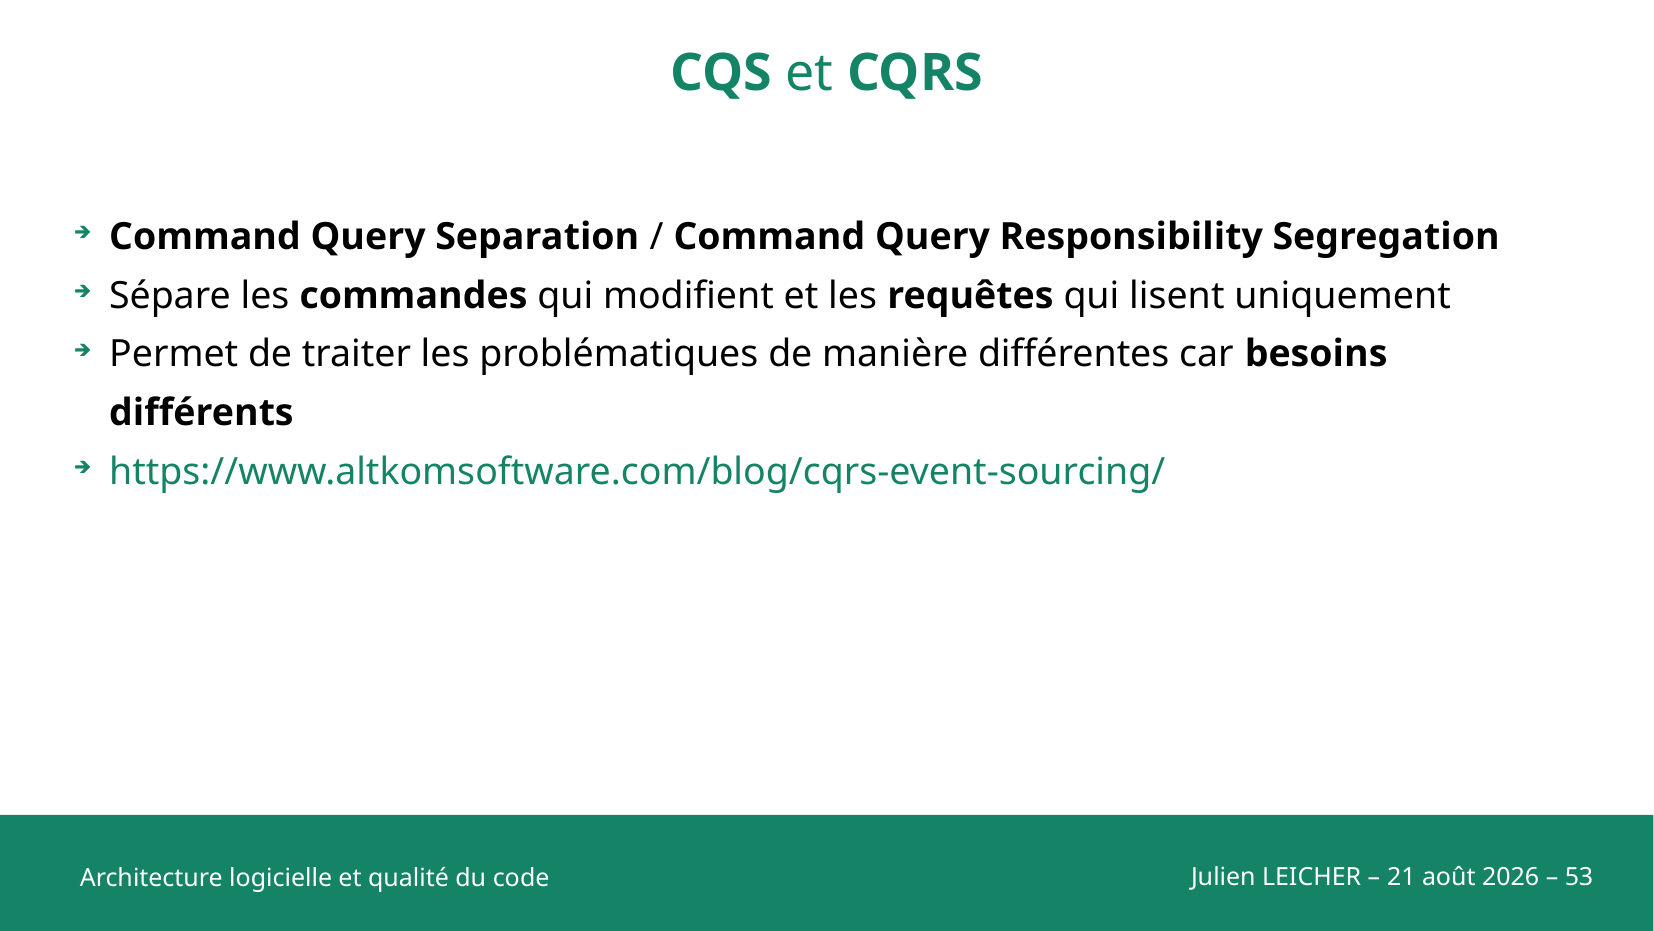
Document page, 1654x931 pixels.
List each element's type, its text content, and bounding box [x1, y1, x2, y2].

text_box Architecture logicielle et qualité du code [64, 852, 798, 898]
text_box Command Query Separation / Command Query Responsibility Segregation Sépare les commandes qui modifient et les requêtes qui lisent uniquement Permet de traiter les problématiques de manière différentes car besoins différents https://www.altkomsoftware.com/blog/cqrs-event-sourcing/ [59, 194, 1595, 678]
text_box CQS et CQRS [0, 27, 1654, 113]
text_box Julien LEICHER – 22 mars 2022 – <numéro> [0, 814, 1654, 931]
